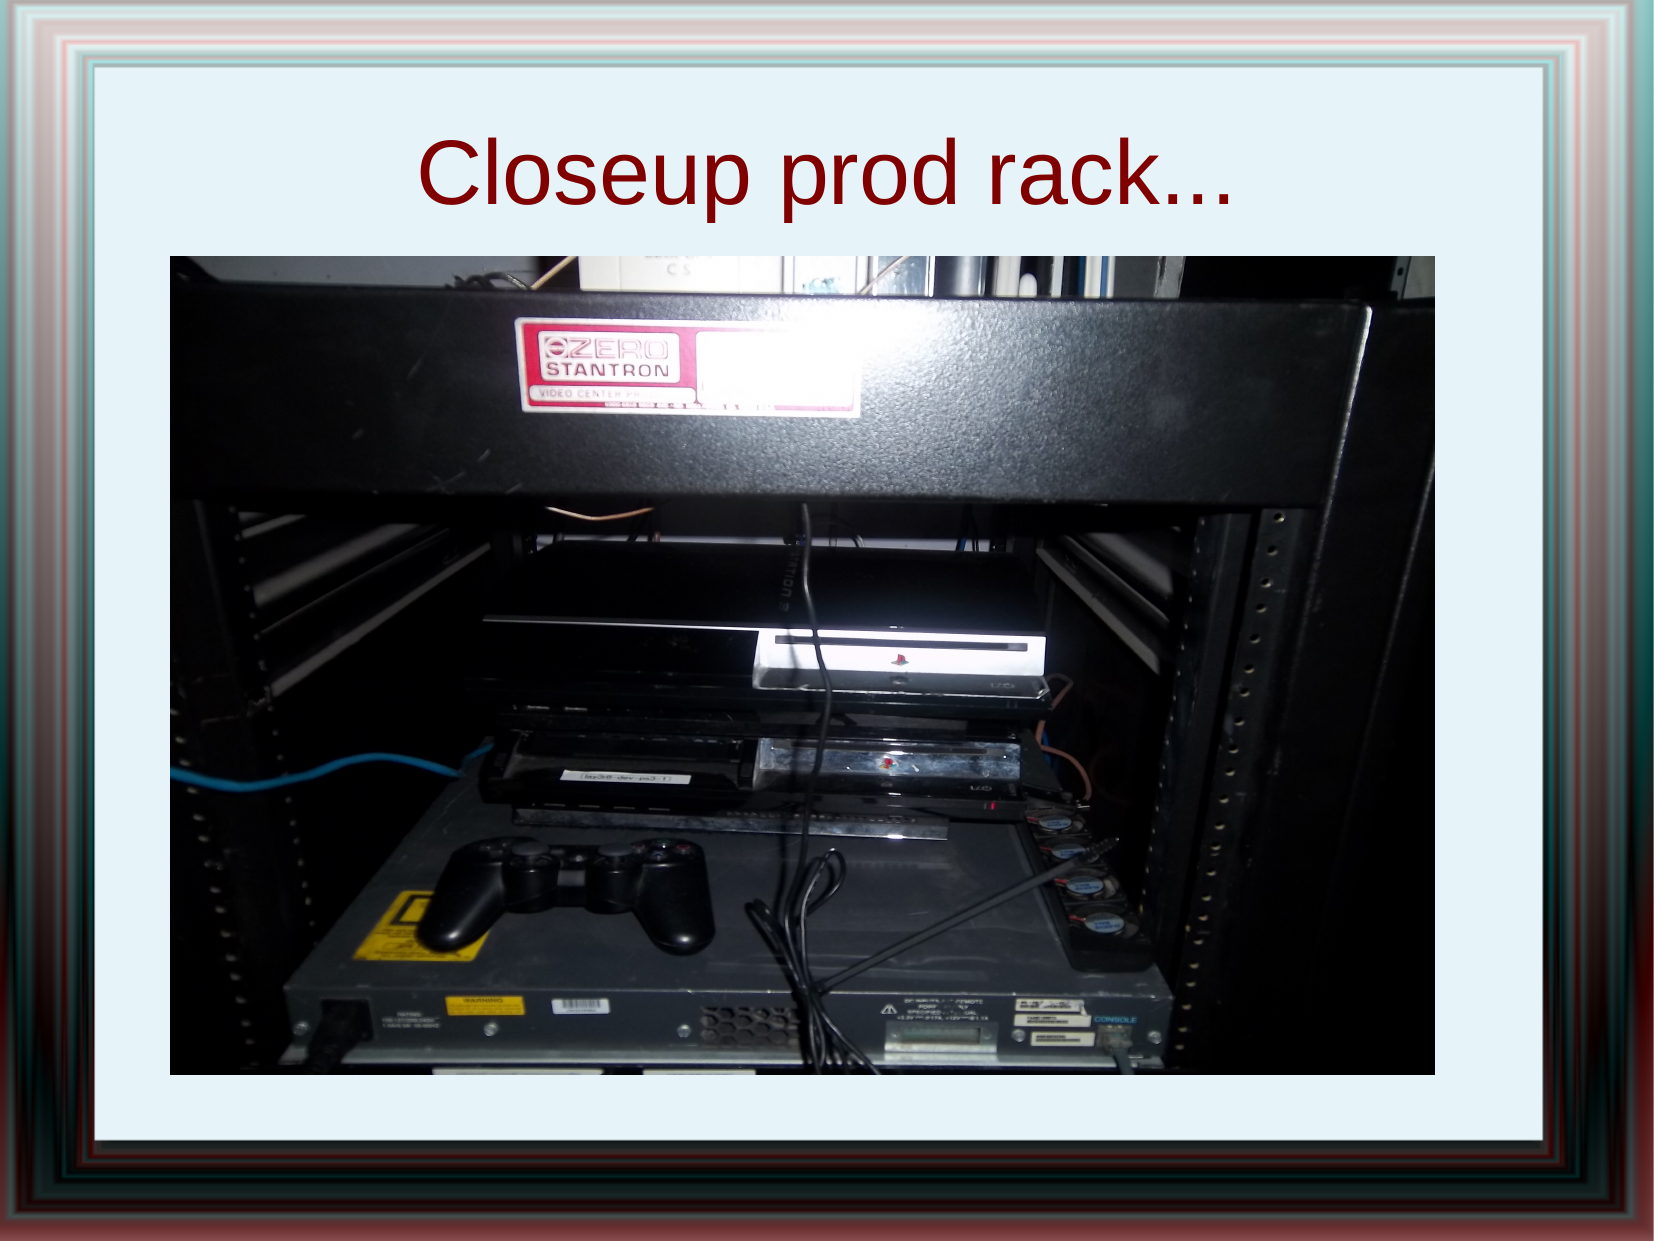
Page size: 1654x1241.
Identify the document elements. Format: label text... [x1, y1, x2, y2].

picture [0, 0, 1654, 1241]
title Closeup prod rack... [118, 95, 1536, 250]
